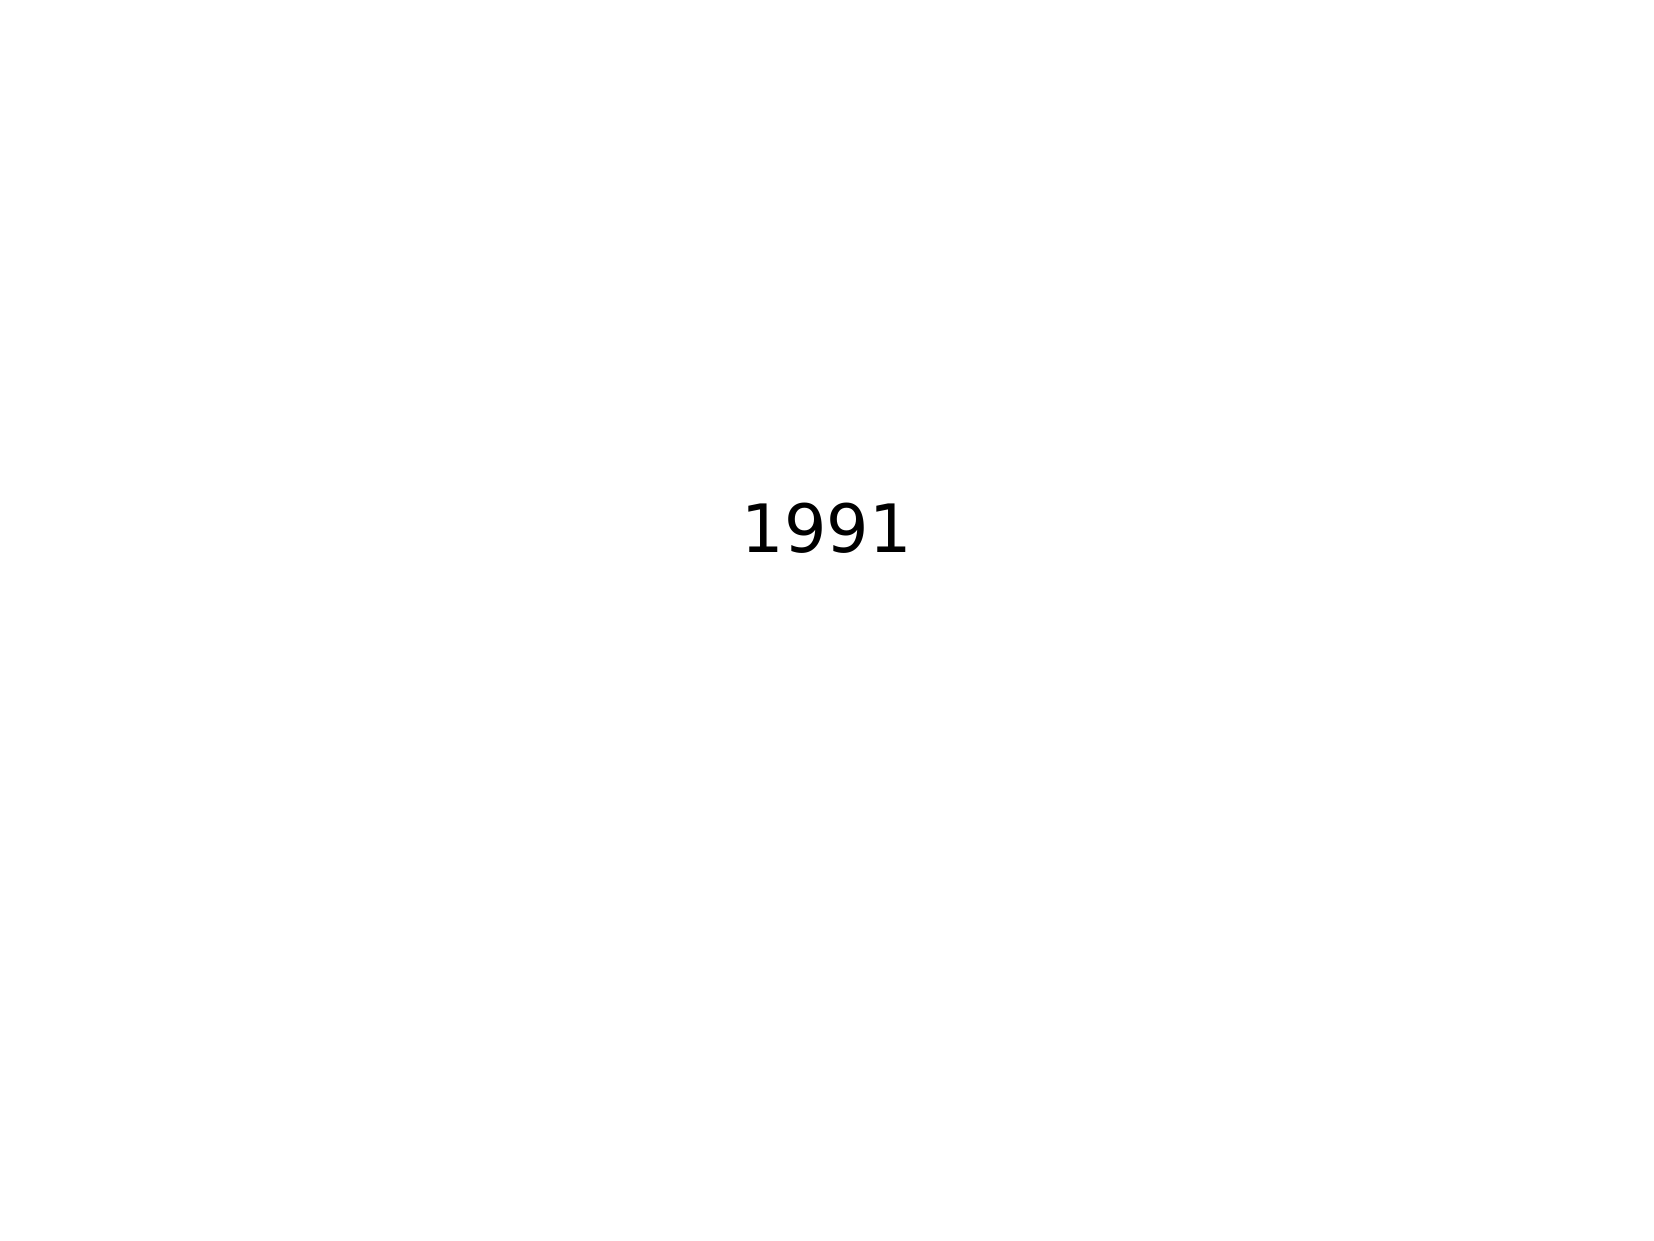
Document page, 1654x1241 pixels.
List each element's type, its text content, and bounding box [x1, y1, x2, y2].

subtitle 1991 [82, 49, 1571, 1010]
